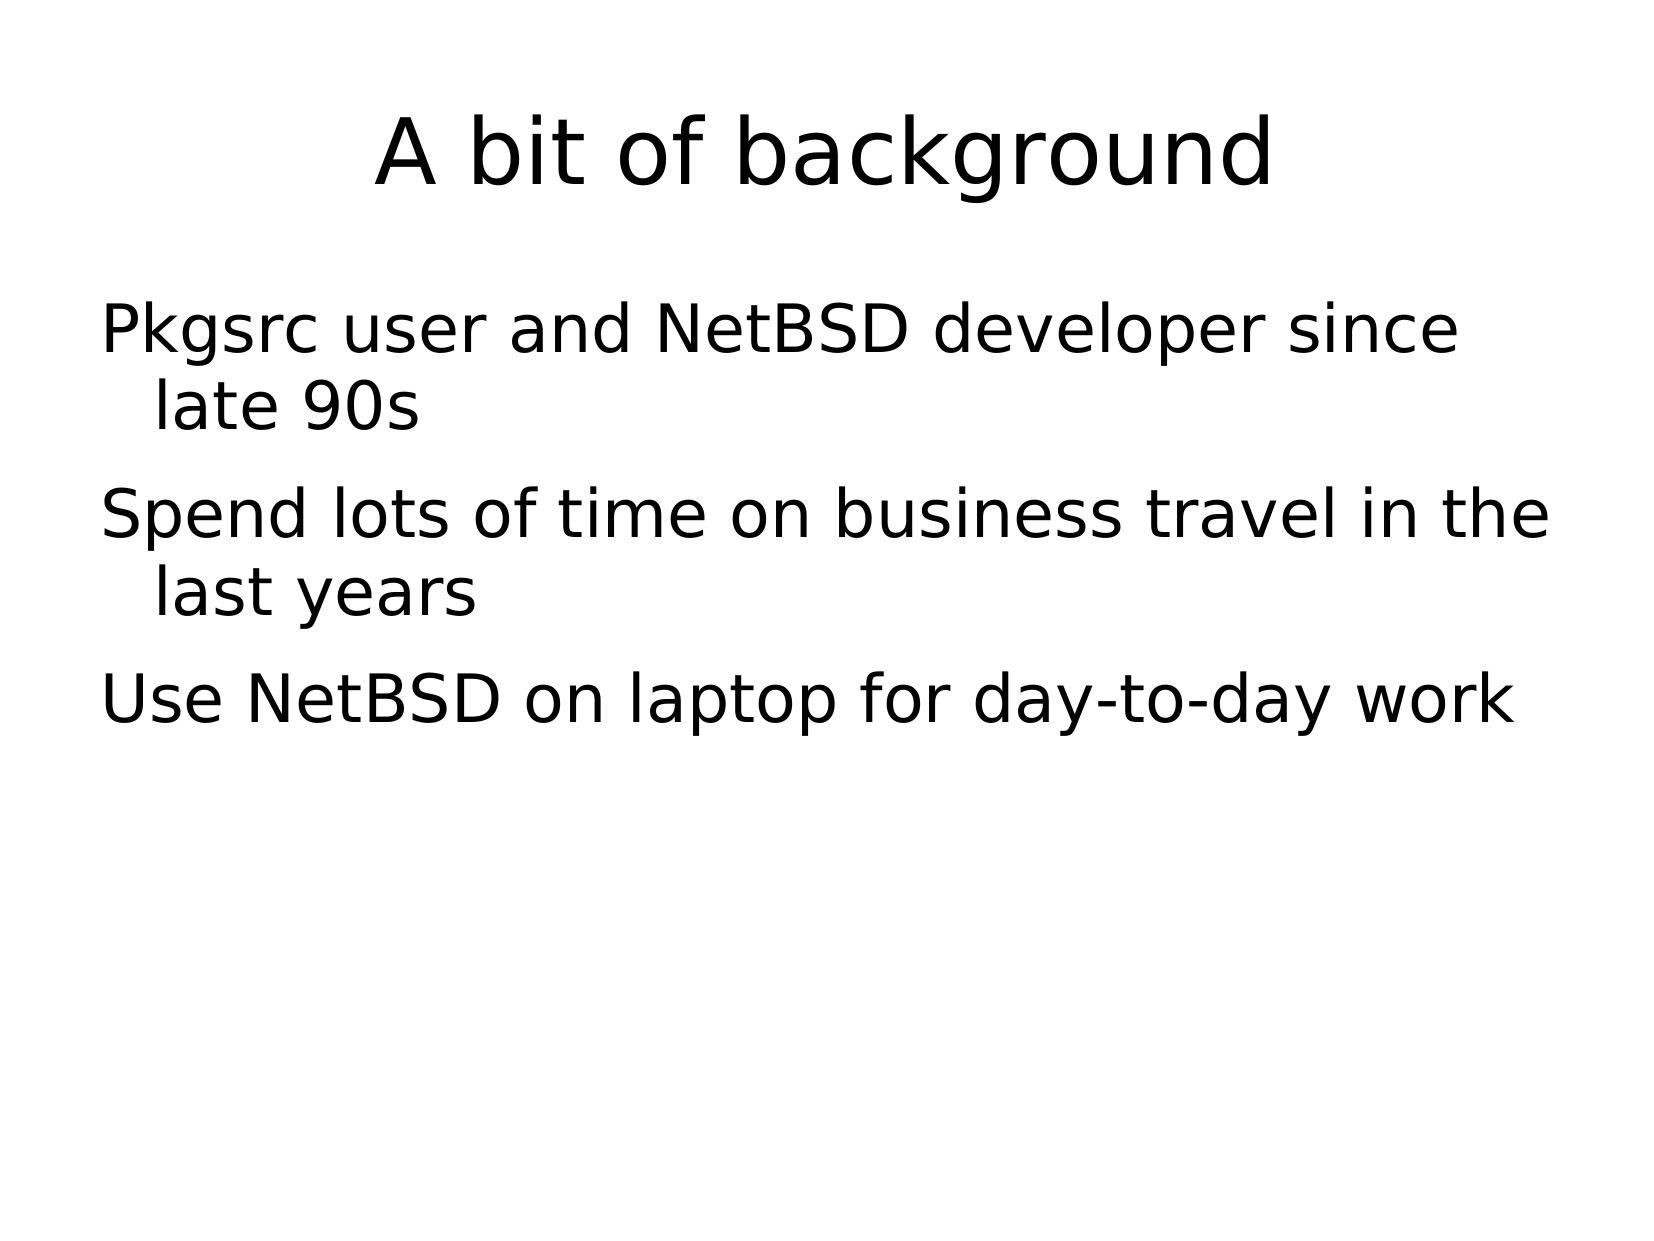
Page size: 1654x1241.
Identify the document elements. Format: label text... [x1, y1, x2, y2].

title A bit of background [82, 49, 1571, 257]
list Pkgsrc user and NetBSD developer since late 90s Spend lots of time on business travel in the last years Use NetBSD on laptop for day-to-day work [82, 290, 1571, 1094]
